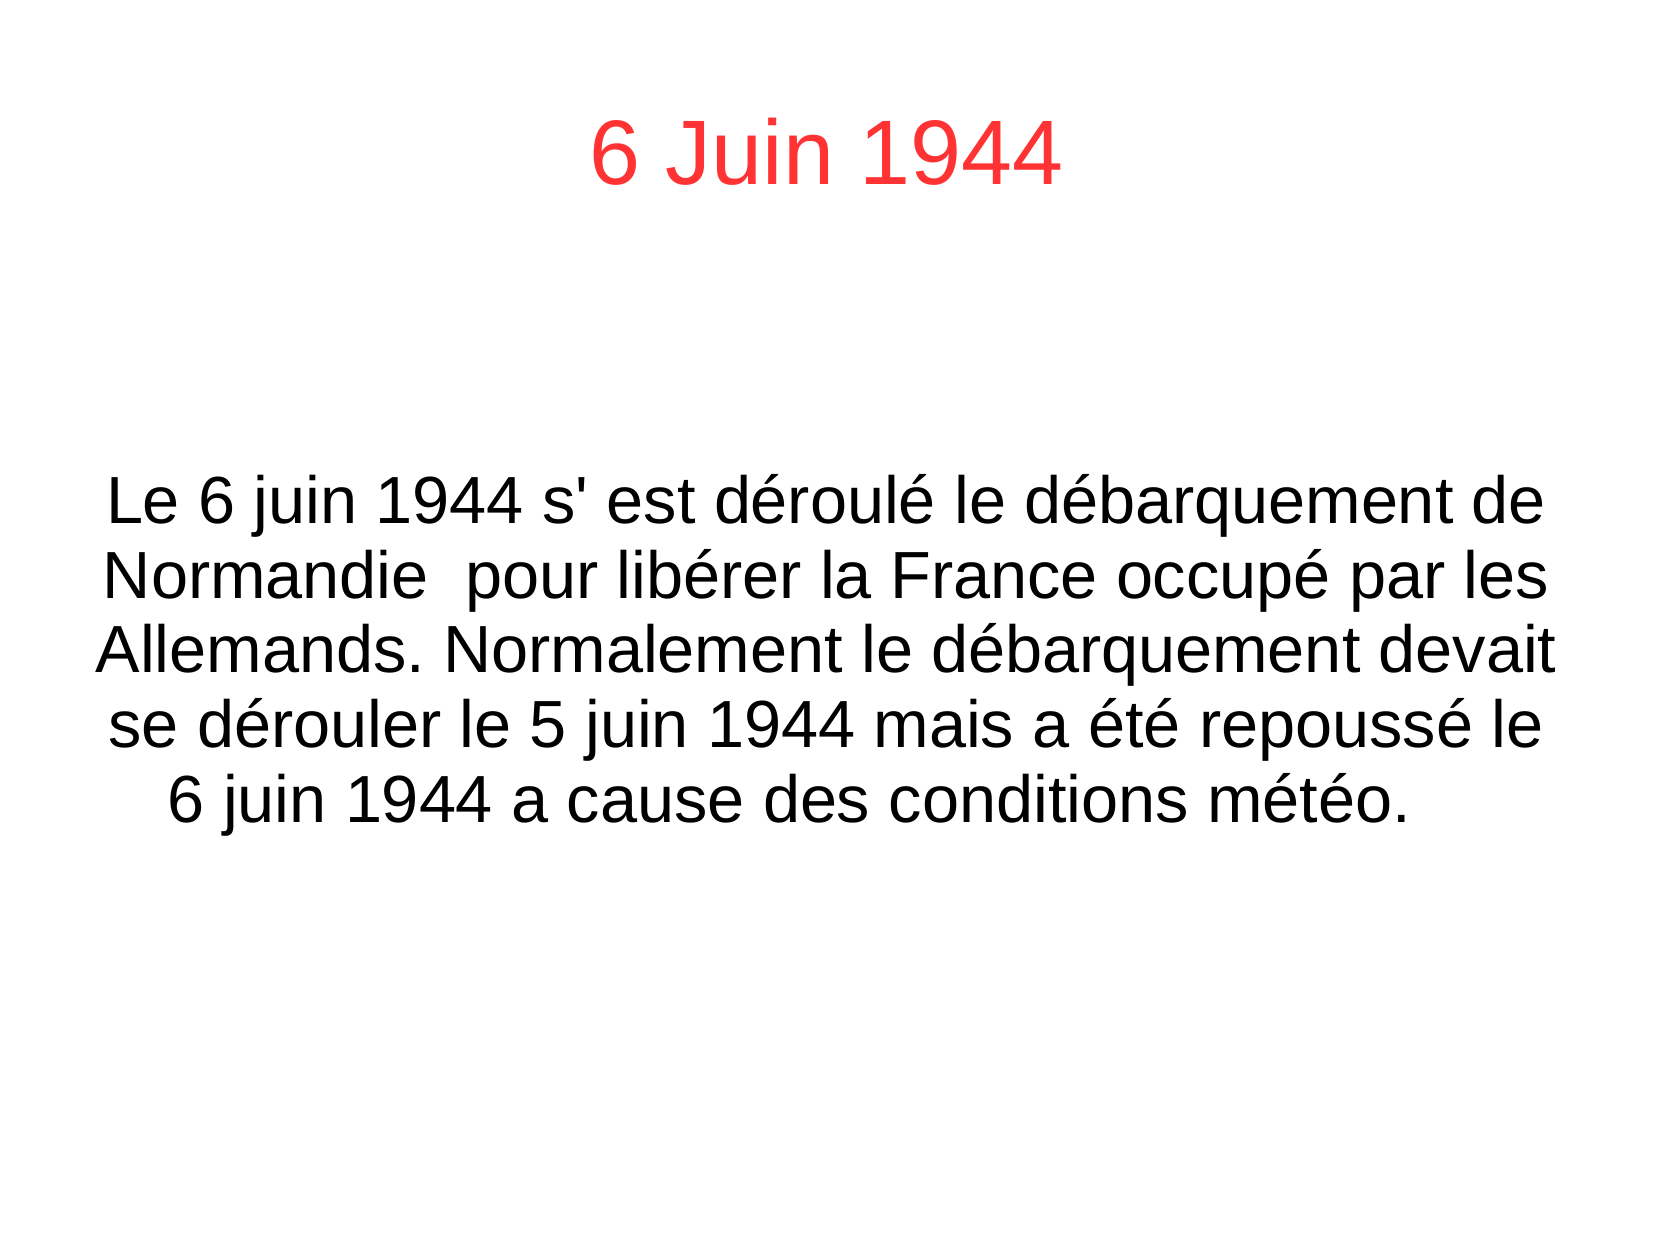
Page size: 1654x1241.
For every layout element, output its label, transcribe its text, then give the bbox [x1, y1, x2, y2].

subtitle Le 6 juin 1944 s' est déroulé le débarquement de Normandie pour libérer la France occupé par les Allemands. Normalement le débarquement devait se dérouler le 5 juin 1944 mais a été repoussé le 6 juin 1944 a cause des conditions météo. [82, 290, 1571, 1010]
title 6 Juin 1944 [82, 49, 1571, 257]
